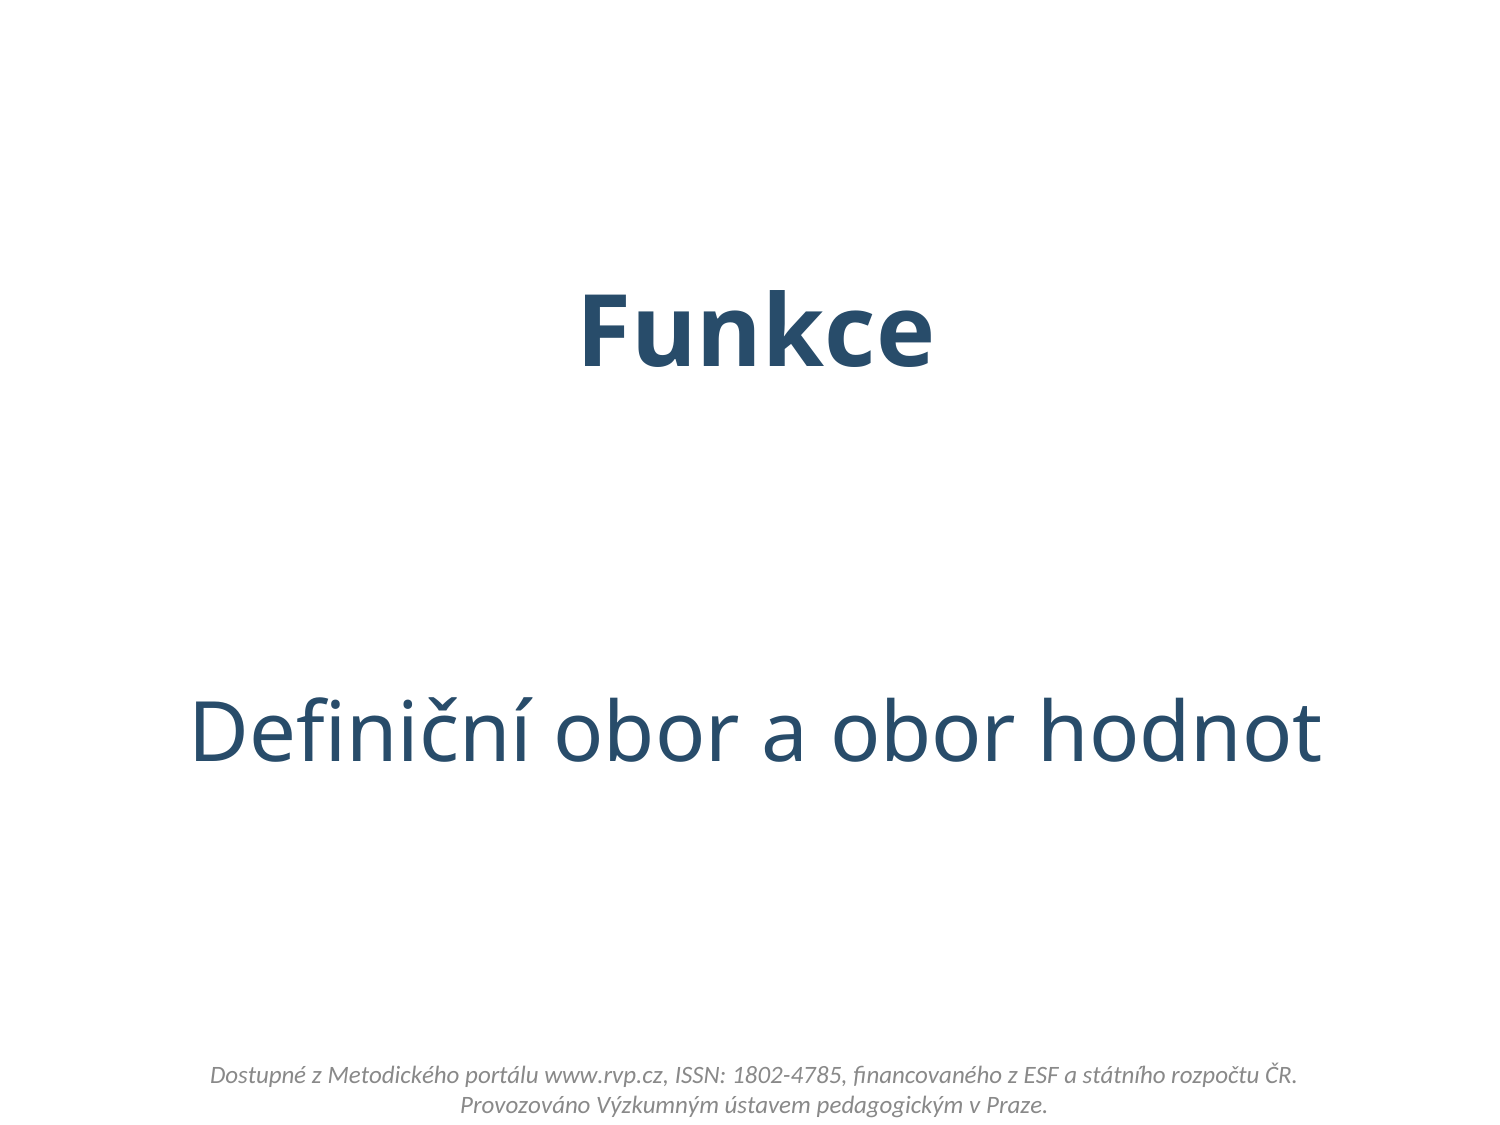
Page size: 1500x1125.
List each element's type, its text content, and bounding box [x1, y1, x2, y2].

text_box Definiční obor a obor hodnot [112, 621, 1400, 835]
title Funkce [112, 219, 1400, 433]
